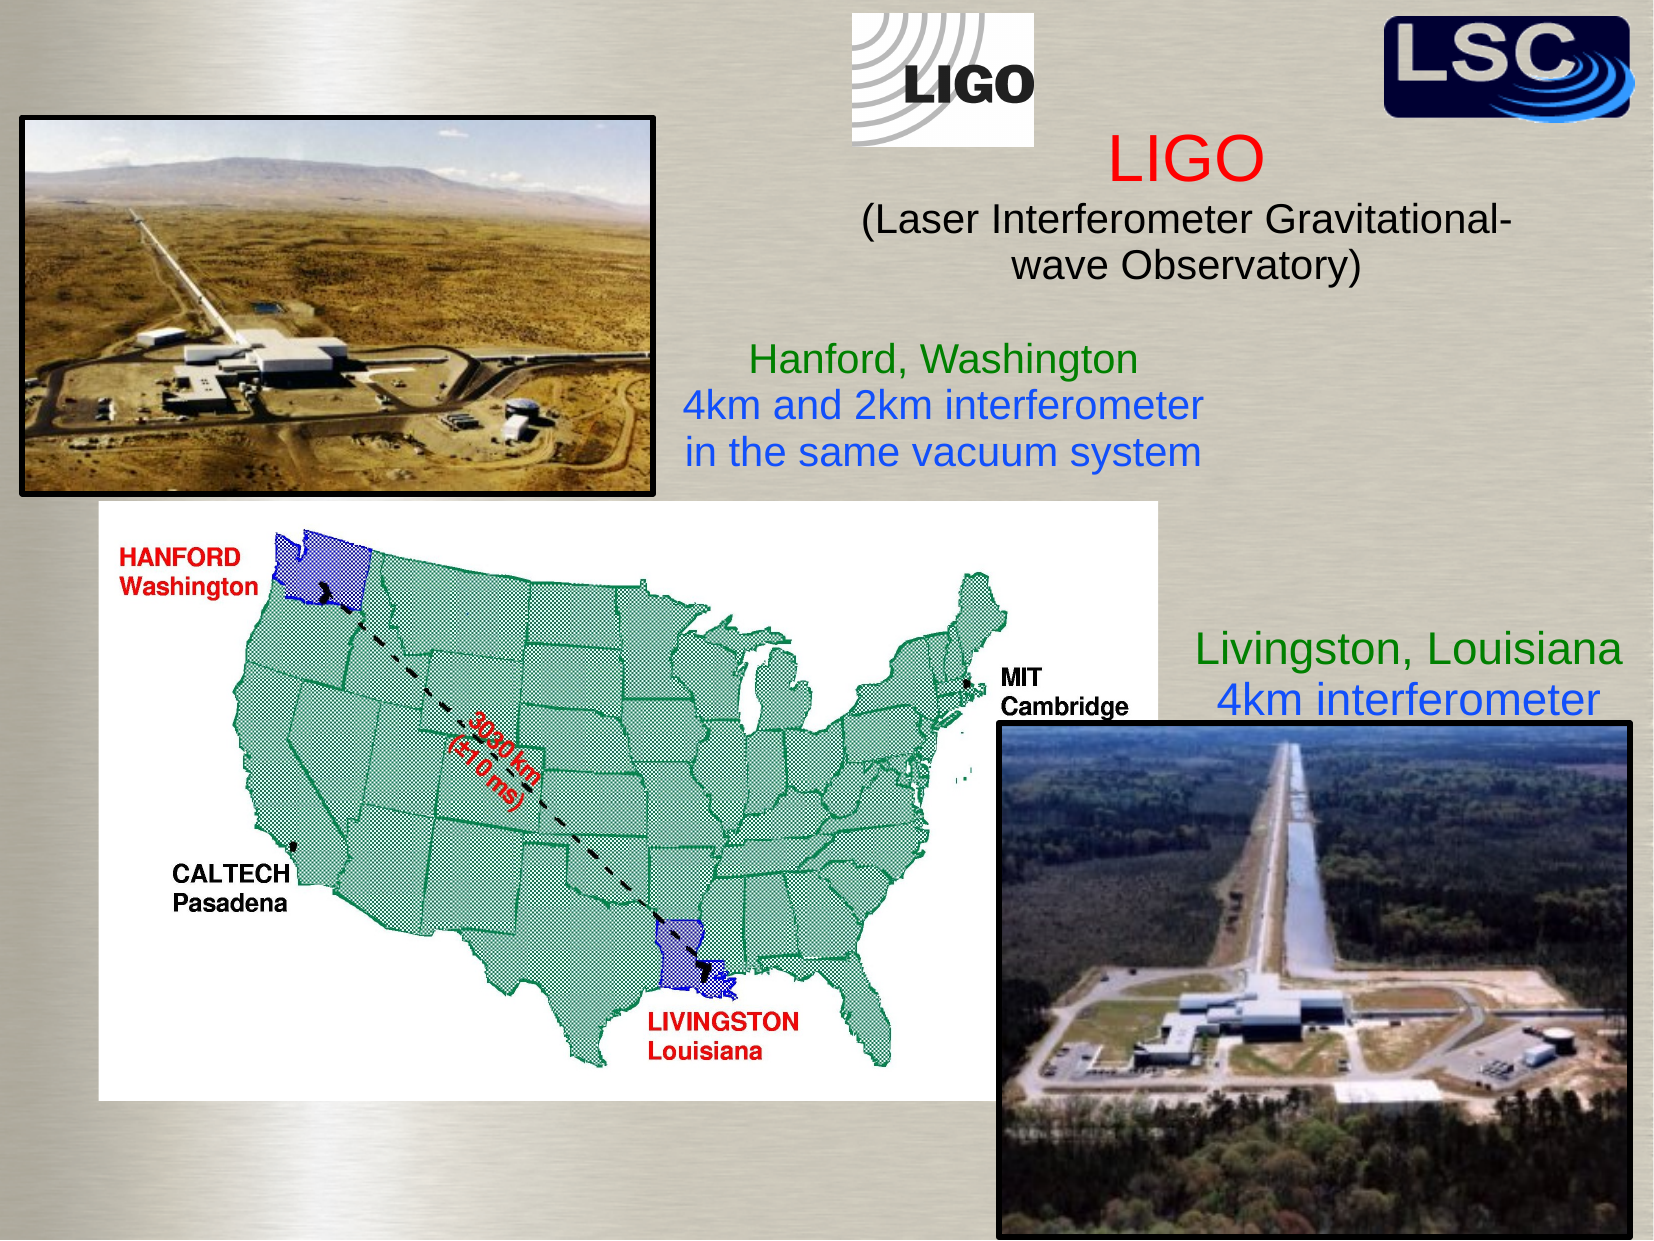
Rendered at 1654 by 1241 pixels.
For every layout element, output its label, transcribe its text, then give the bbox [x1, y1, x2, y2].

picture [1001, 725, 1627, 1235]
chart [852, 13, 1034, 147]
title LIGO (Laser Interferometer Gravitational-wave Observatory) [812, 96, 1563, 297]
text_box Hanford, Washington 4km and 2km interferometer in the same vacuum system [667, 327, 1220, 475]
text_box Livingston, Louisiana 4km interferometer [1179, 615, 1639, 726]
picture [0, 0, 1654, 1240]
